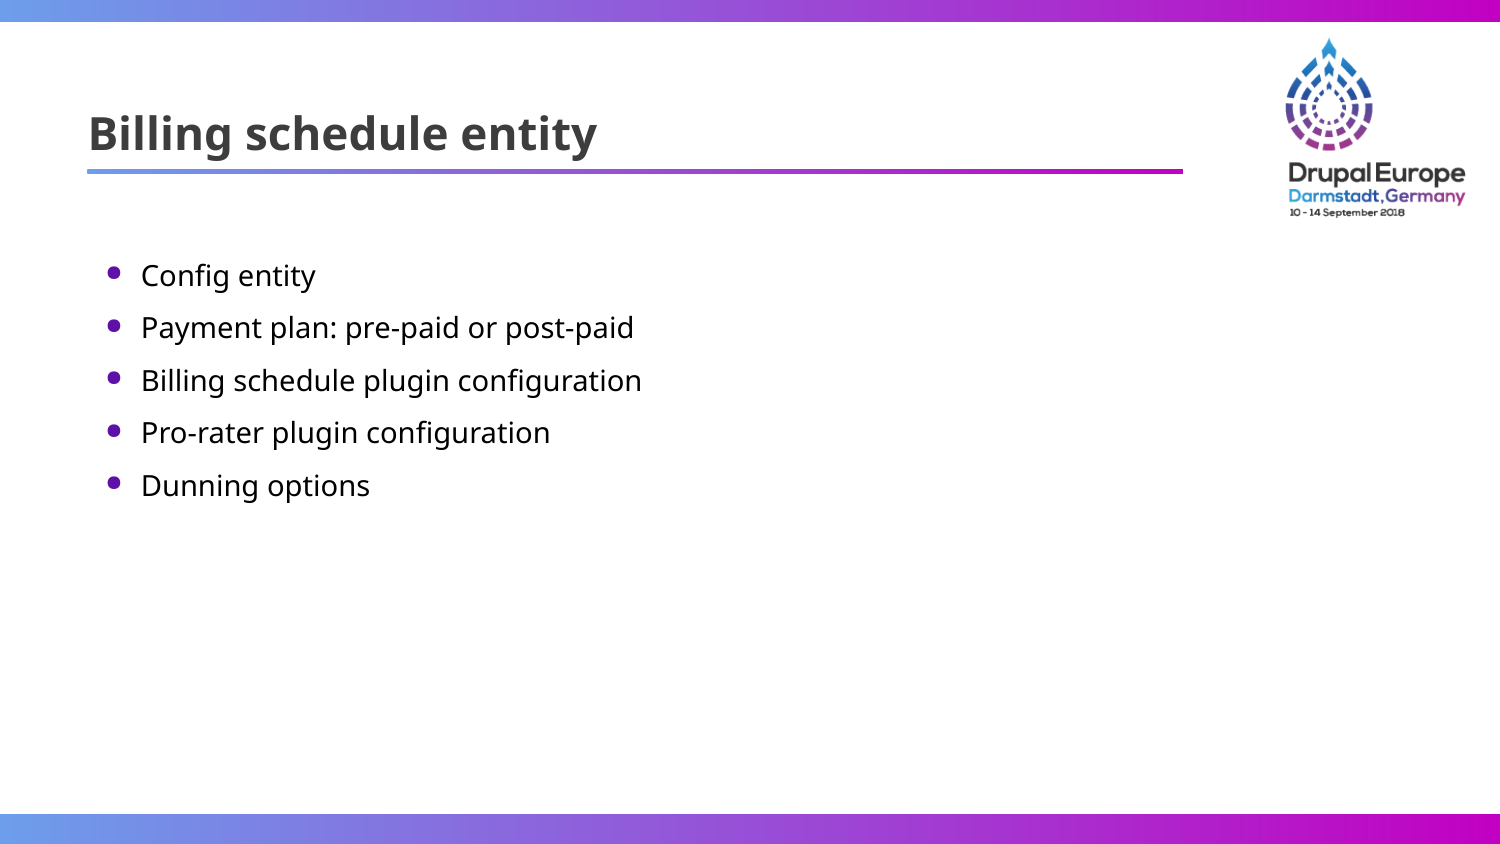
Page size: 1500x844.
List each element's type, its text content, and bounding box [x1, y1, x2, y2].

text_box Billing schedule entity [72, 89, 964, 176]
text_box [964, 169, 1183, 174]
picture [1285, 37, 1466, 219]
text_box Config entity Payment plan: pre-paid or post-paid Billing schedule plugin configuration Pro-rater plugin configuration Dunning options [90, 224, 883, 682]
text_box [0, 0, 1500, 22]
text_box [0, 814, 1500, 844]
